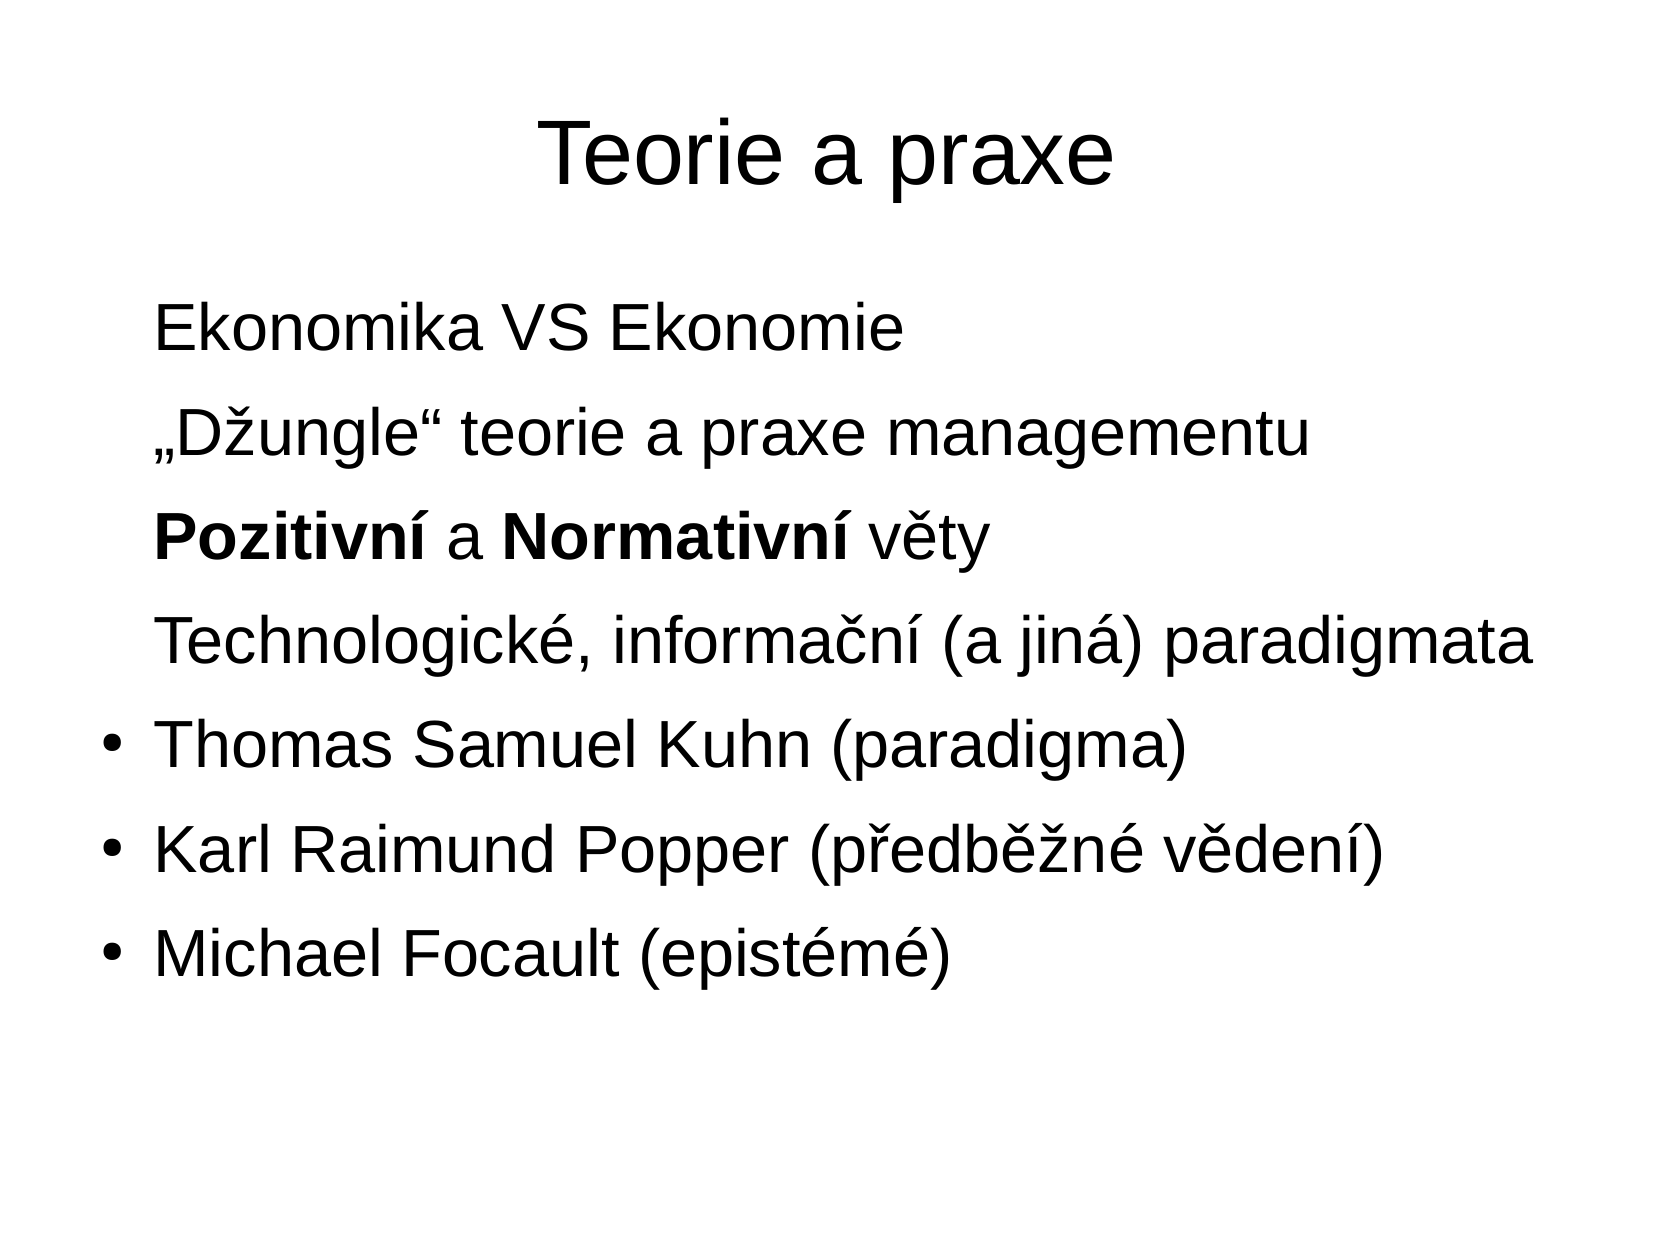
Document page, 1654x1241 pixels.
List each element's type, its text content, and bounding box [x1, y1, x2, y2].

title Teorie a praxe [82, 49, 1571, 257]
list Ekonomika VS Ekonomie „Džungle“ teorie a praxe managementu Pozitivní a Normativní věty Technologické, informační (a jiná) paradigmata Thomas Samuel Kuhn (paradigma) Karl Raimund Popper (předběžné vědení) Michael Focault (epistémé) [82, 290, 1571, 1010]
